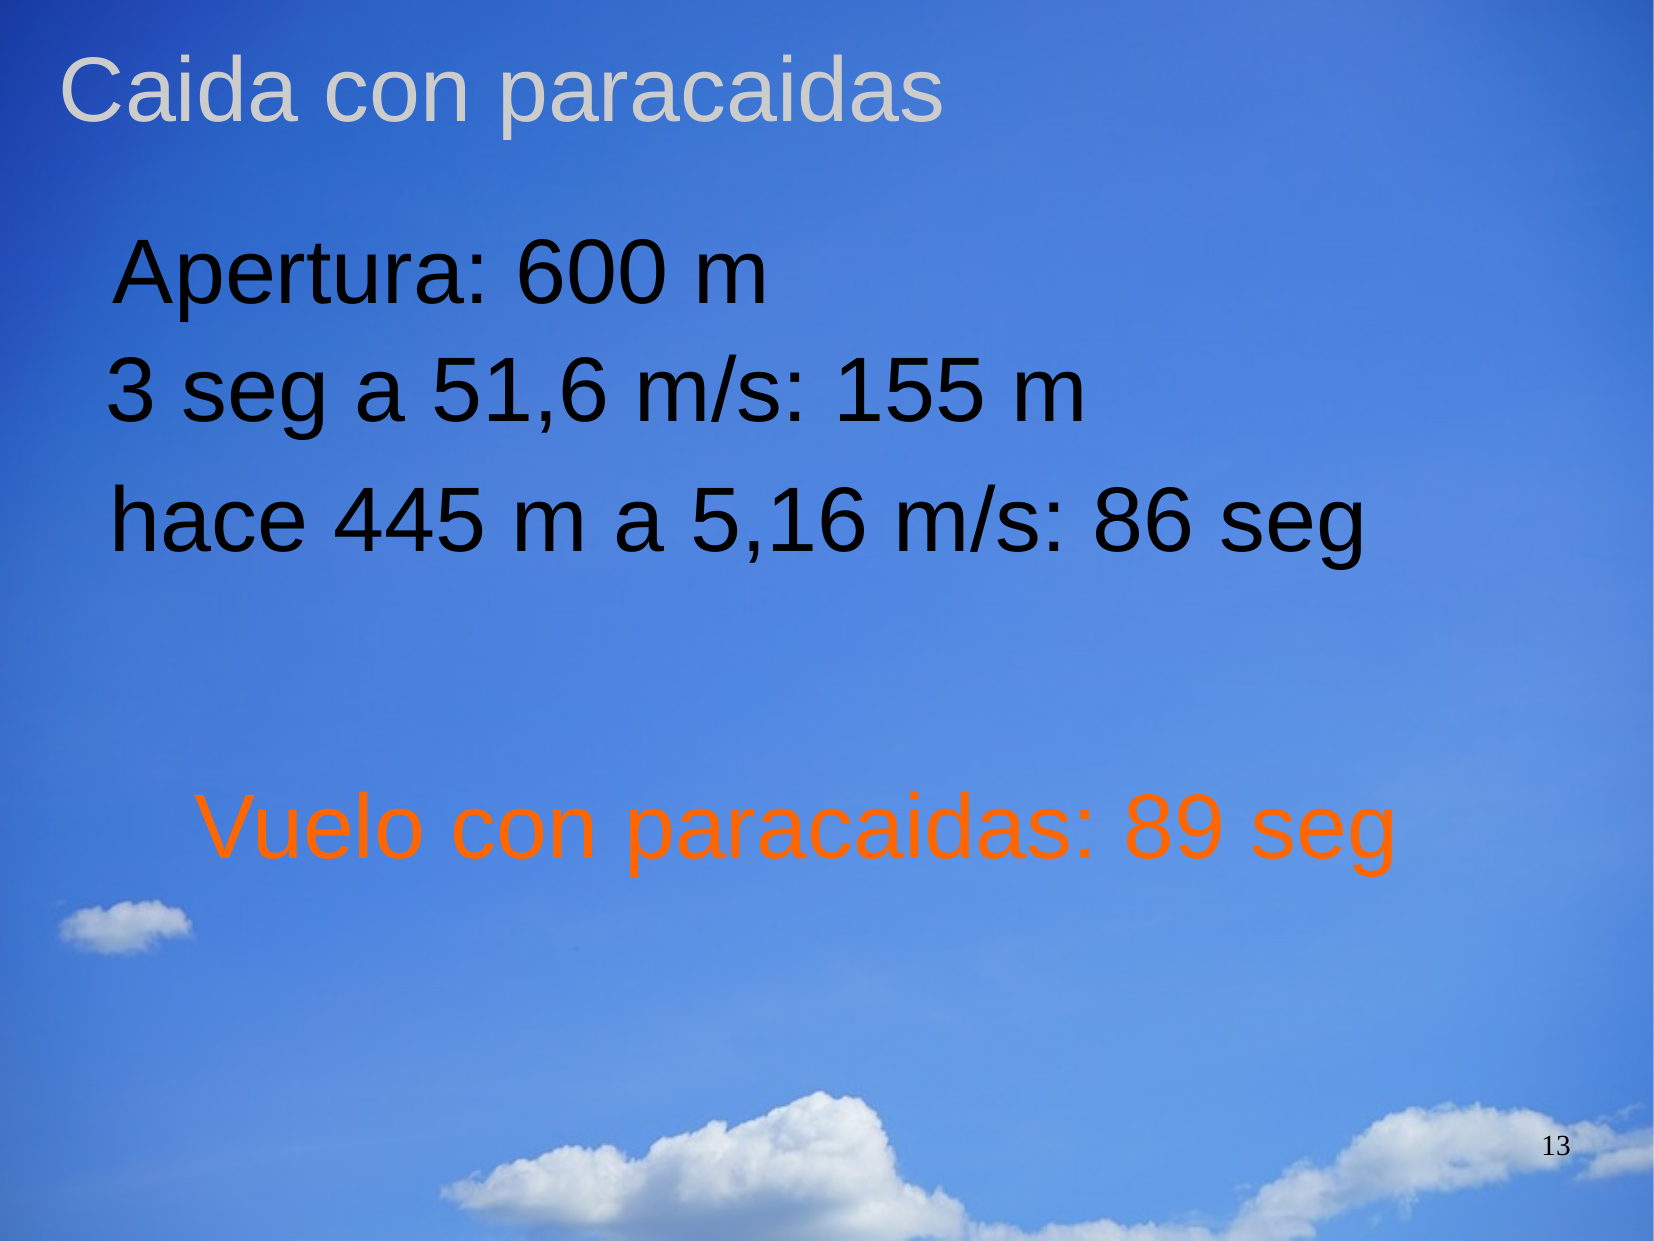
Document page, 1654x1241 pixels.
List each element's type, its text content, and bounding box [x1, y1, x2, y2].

picture [0, 0, 1654, 1241]
text_box hace 445 m a 5,16 m/s: 86 seg [49, 365, 1430, 674]
title Caida con paracaidas [59, 37, 1548, 142]
text_box 3 seg a 51,6 m/s: 155 m [0, 236, 1288, 544]
text_box Apertura: 600 m [0, 117, 1132, 236]
title Vuelo con paracaidas: 89 seg [188, 674, 1406, 981]
